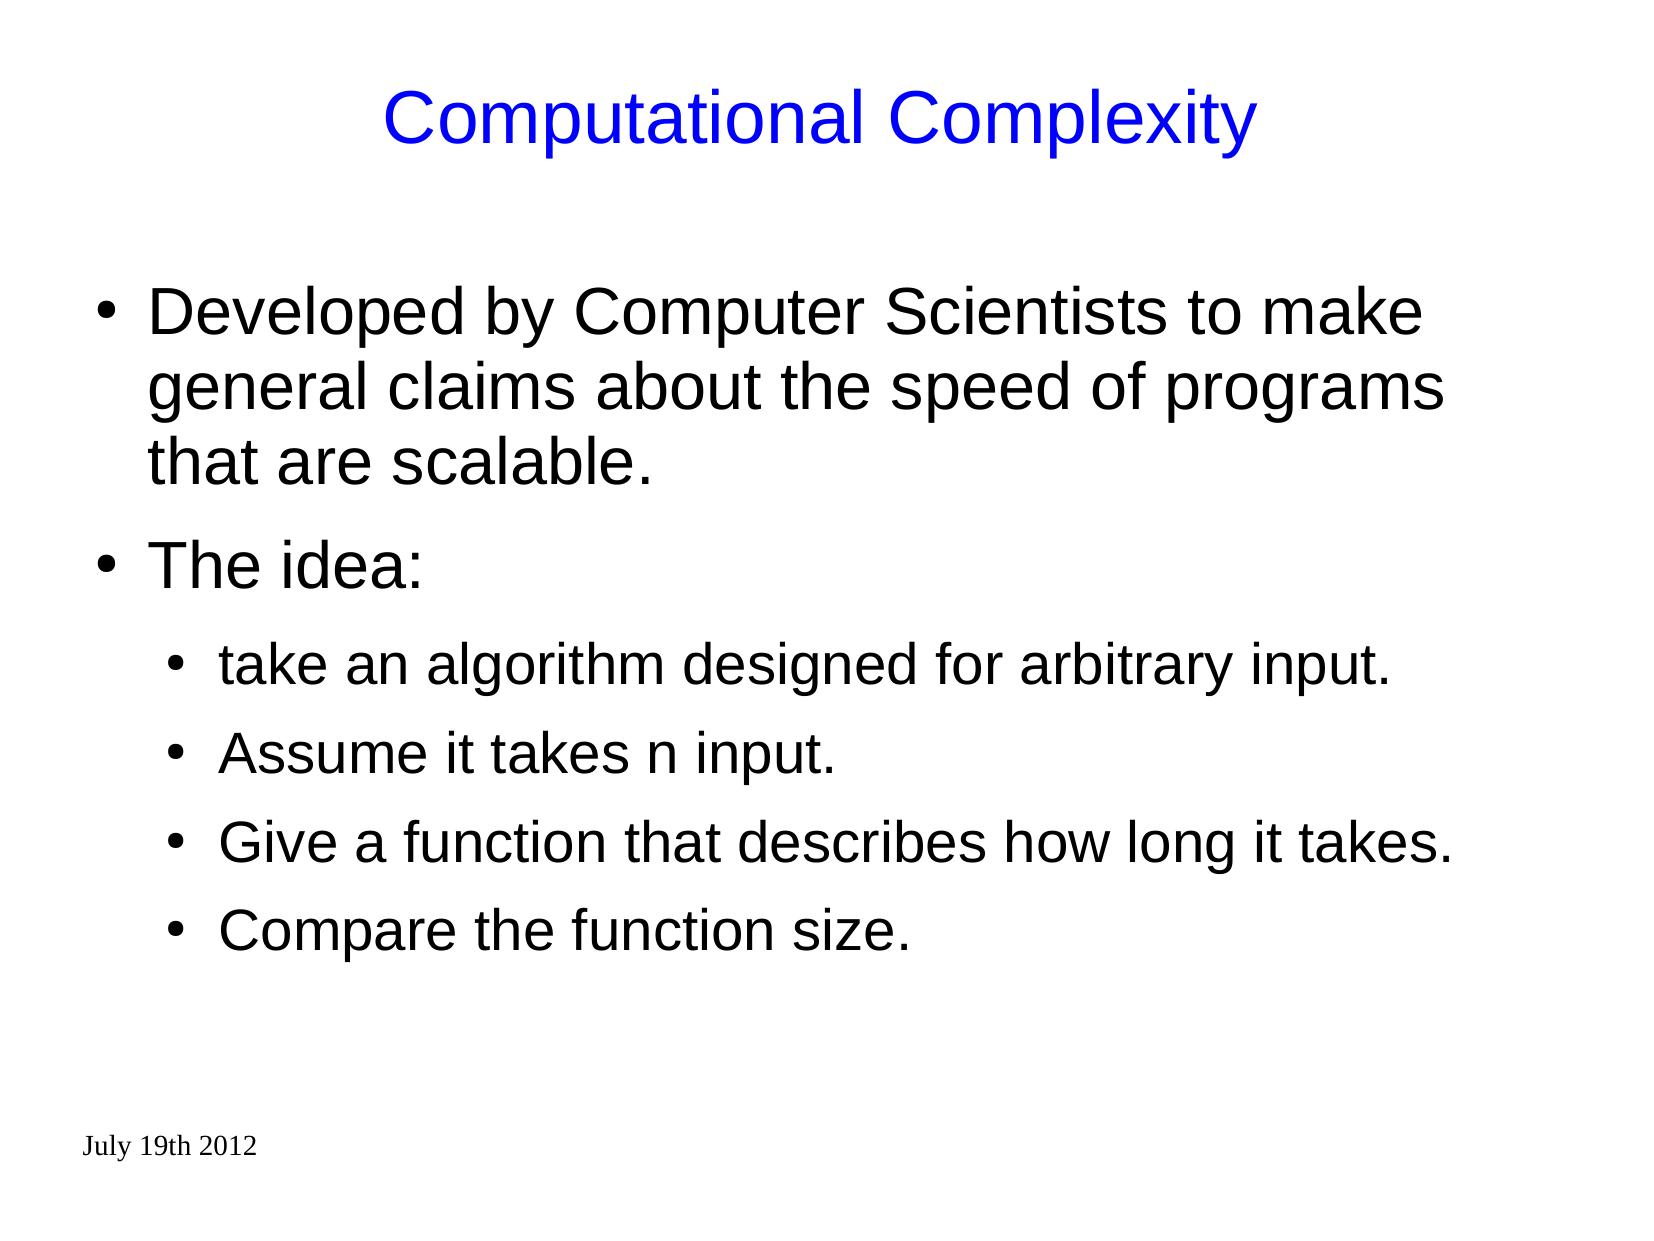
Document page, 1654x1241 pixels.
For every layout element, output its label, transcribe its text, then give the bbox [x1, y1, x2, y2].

list Developed by Computer Scientists to make general claims about the speed of programs that are scalable. The idea: take an algorithm designed for arbitrary input. Assume it takes n input. Give a function that describes how long it takes. Compare the function size. [76, 274, 1565, 1093]
title Computational Complexity [76, 58, 1565, 178]
